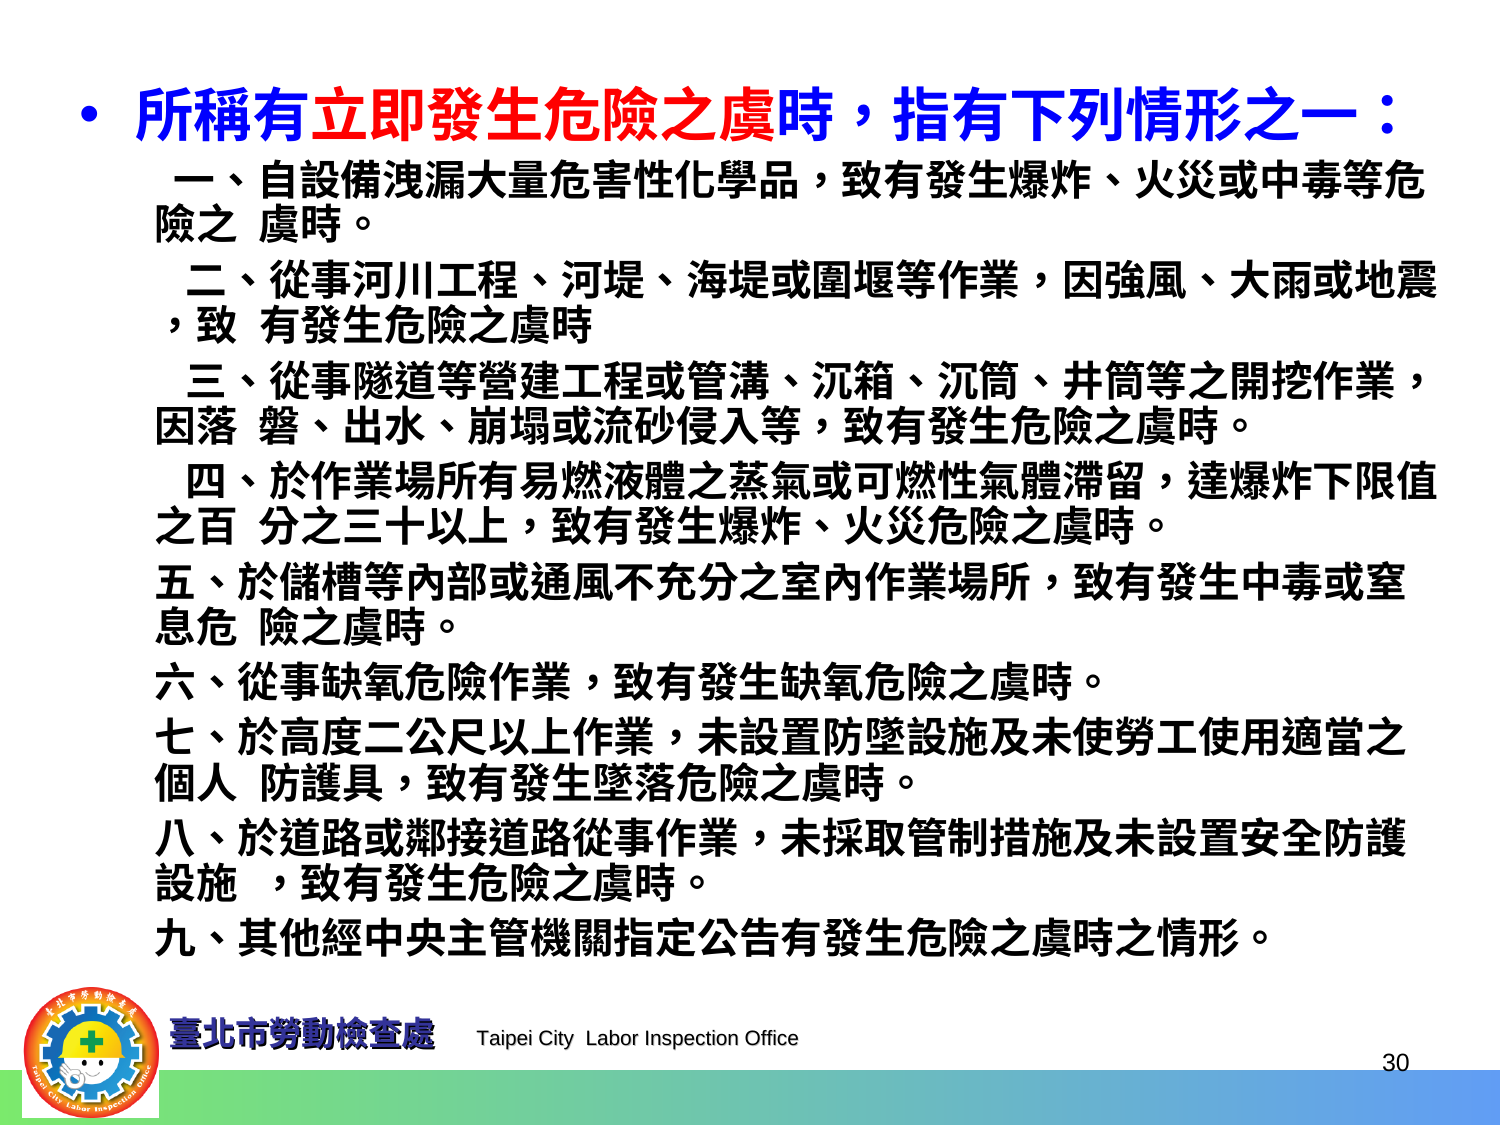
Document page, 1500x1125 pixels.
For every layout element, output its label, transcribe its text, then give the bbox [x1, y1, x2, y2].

picture [22, 987, 159, 1118]
list 所稱有立即發生危險之虞時，指有下列情形之一： 一、自設備洩漏大量危害性化學品，致有發生爆炸、火災或中毒等危險之 虞時。 二、從事河川工程、河堤、海堤或圍堰等作業，因強風、大雨或地震，致 有發生危險之虞時 三、從事隧道等營建工程或管溝、沉箱、沉筒、井筒等之開挖作業，因落 磐、出水、崩塌或流砂侵入等，致有發生危險之虞時。 四、於作業場所有易燃液體之蒸氣或可燃性氣體滯留，達爆炸下限值之百 分之三十以上，致有發生爆炸、火災危險之虞時。 五、於儲槽等內部或通風不充分之室內作業場所，致有發生中毒或窒息危 險之虞時。 六、從事缺氧危險作業，致有發生缺氧危險之虞時。 七、於高度二公尺以上作業，未設置防墜設施及未使勞工使用適當之個人 防護具，致有發生墜落危險之虞時。 八、於道路或鄰接道路從事作業，未採取管制措施及未設置安全防護設施 ，致有發生危險之虞時。 九、其他經中央主管機關指定公告有發生危險之虞時之情形。 [64, 78, 1459, 988]
text_box <編號> [1074, 1024, 1426, 1100]
